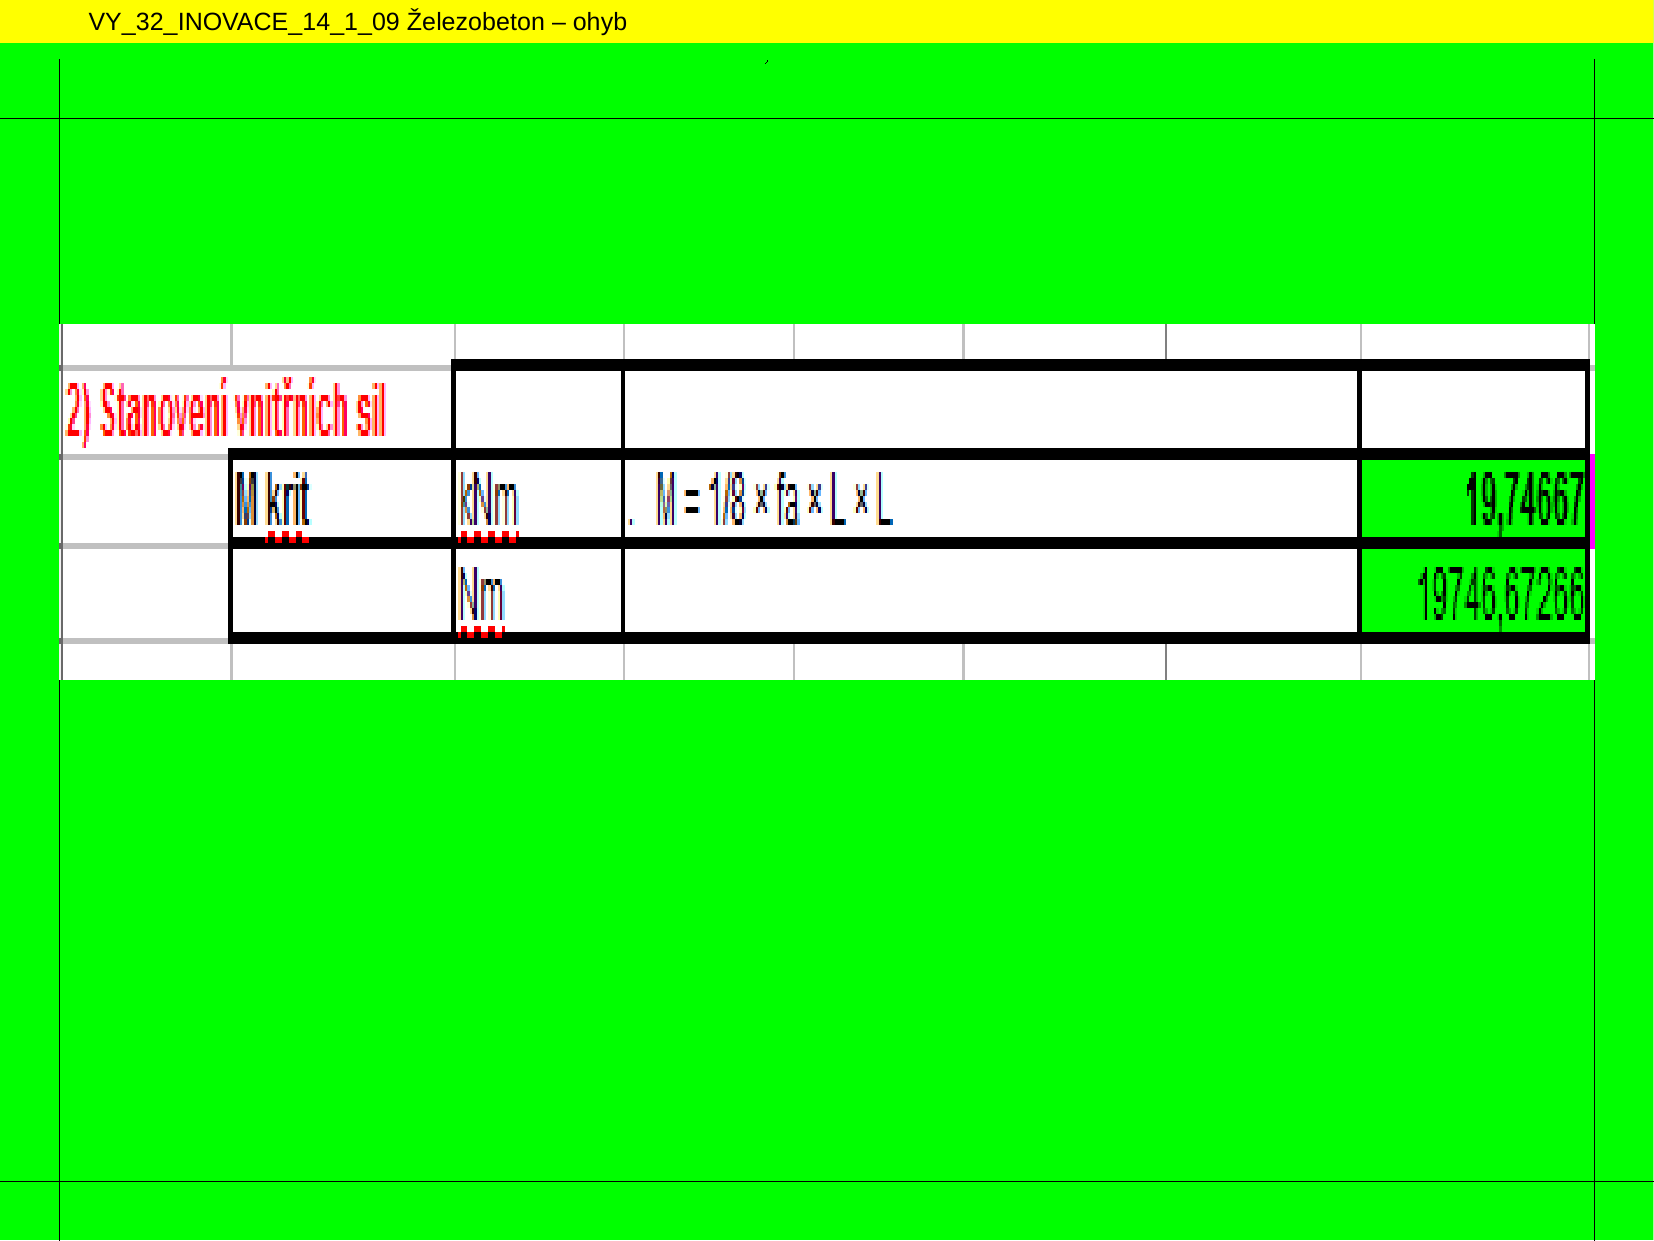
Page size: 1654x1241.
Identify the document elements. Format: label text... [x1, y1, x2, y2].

picture [59, 324, 1595, 680]
text_box VY_32_INOVACE_14_1_09 Železobeton – ohyb [0, 0, 1654, 43]
